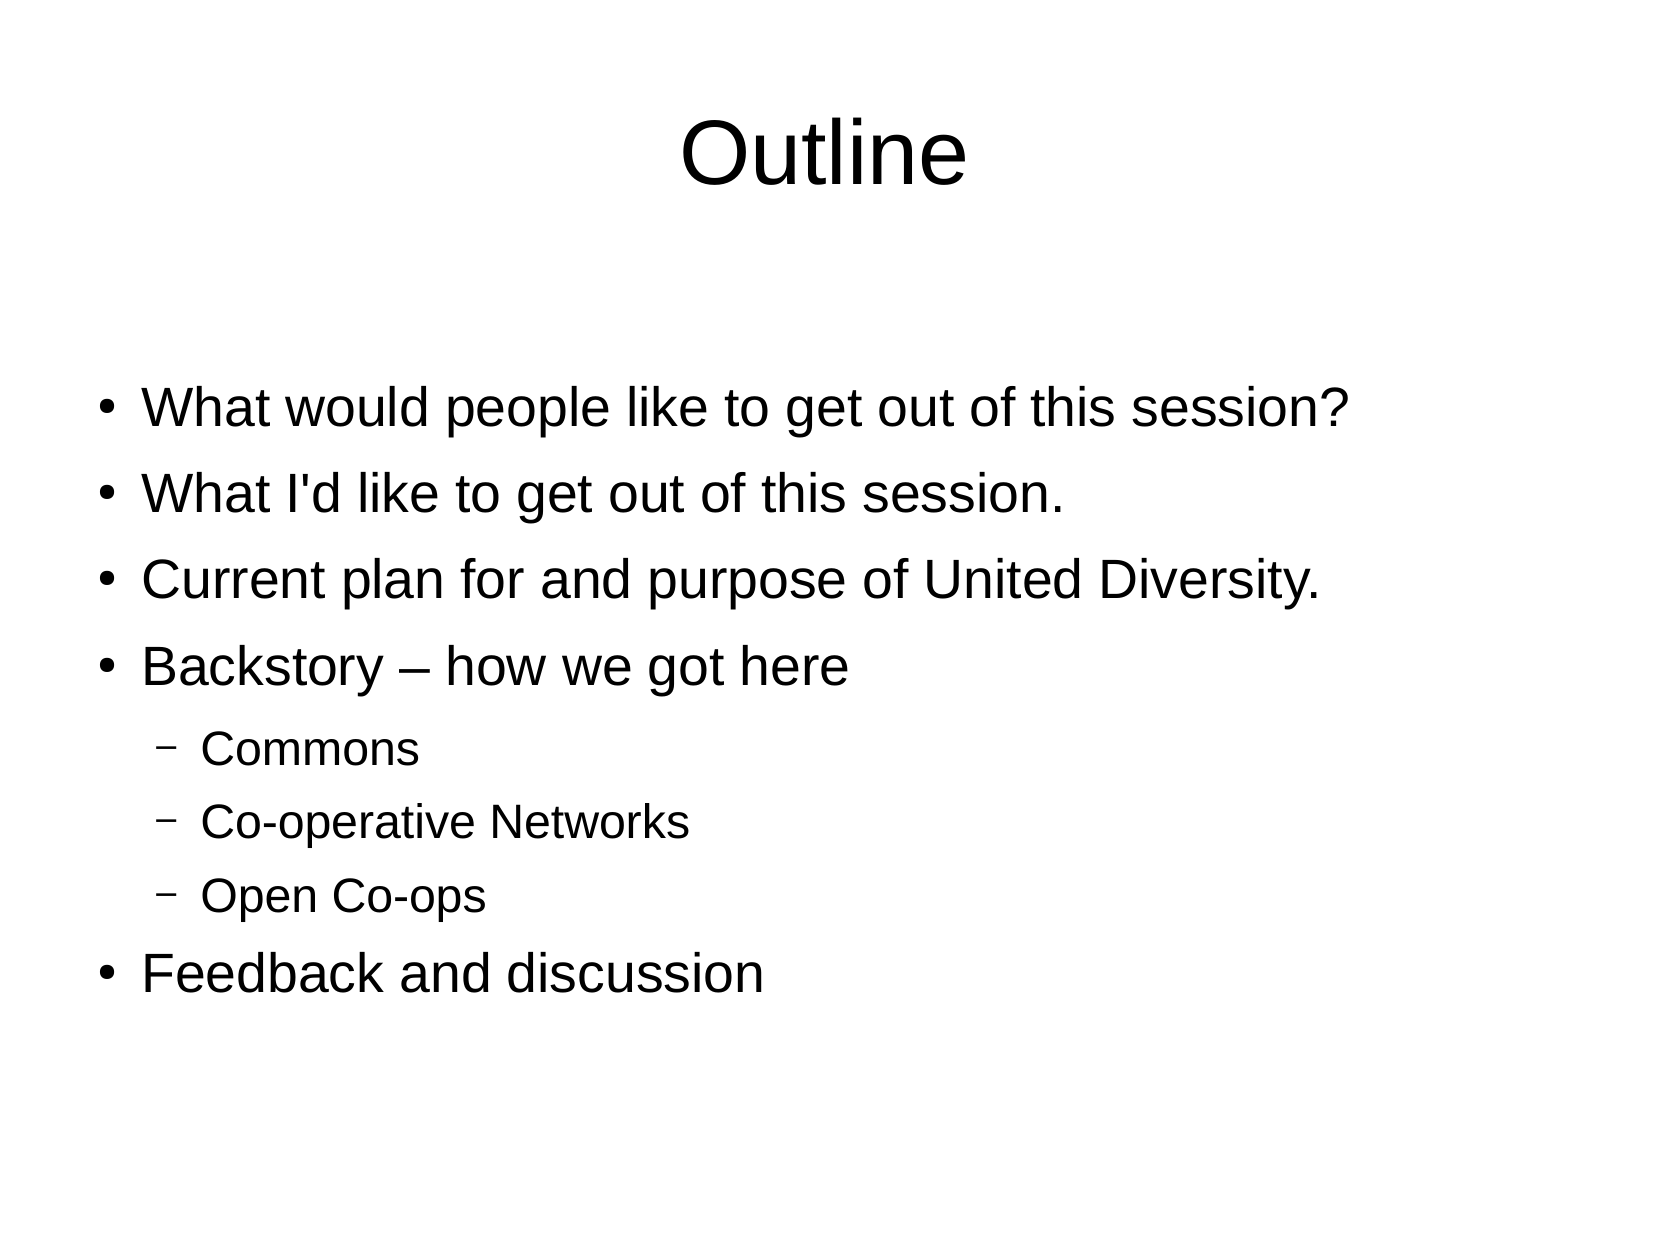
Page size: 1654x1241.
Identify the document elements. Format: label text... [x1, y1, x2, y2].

list What would people like to get out of this session? What I'd like to get out of this session. Current plan for and purpose of United Diversity. Backstory – how we got here Commons Co-operative Networks Open Co-ops Feedback and discussion [82, 290, 1571, 1010]
title Outline [82, 49, 1571, 257]
